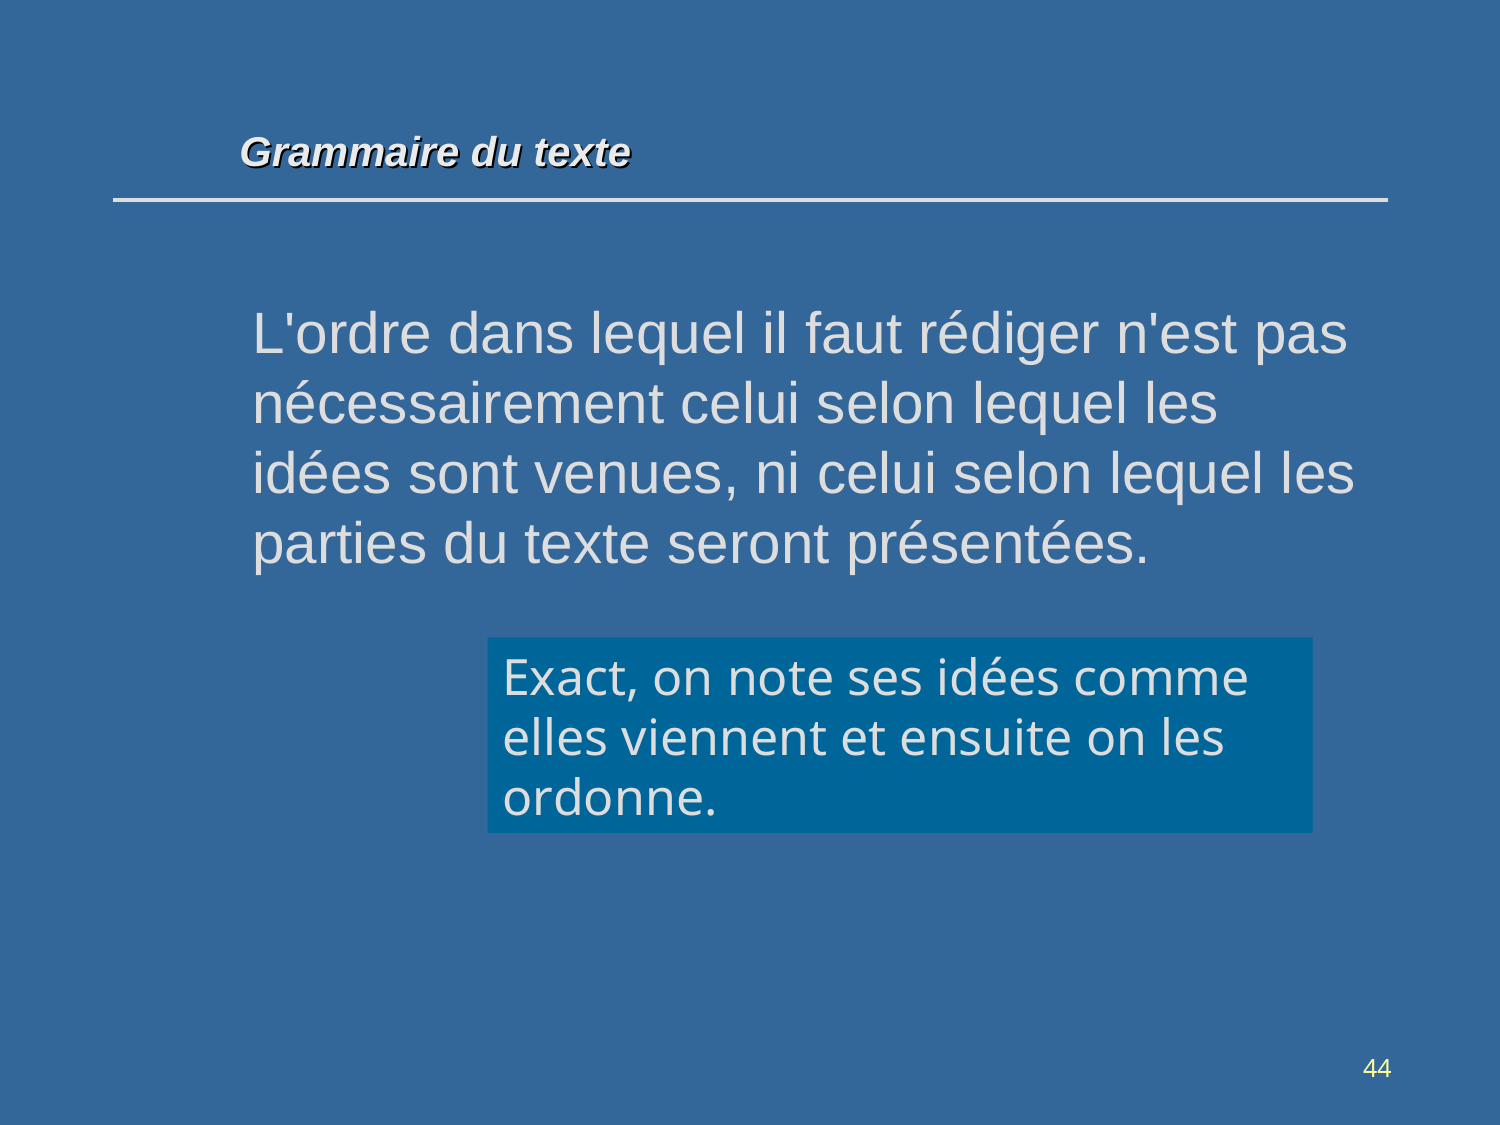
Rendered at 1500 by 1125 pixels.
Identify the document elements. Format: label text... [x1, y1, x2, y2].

text_box Exact, on note ses idées comme elles viennent et ensuite on les ordonne. [487, 637, 1313, 833]
text_box L'ordre dans lequel il faut rédiger n'est pas nécessairement celui selon lequel les idées sont venues, ni celui selon lequel les parties du texte seront présentées. Vrai / Faux ? [237, 287, 1375, 723]
text_box Grammaire du texte [224, 116, 647, 183]
